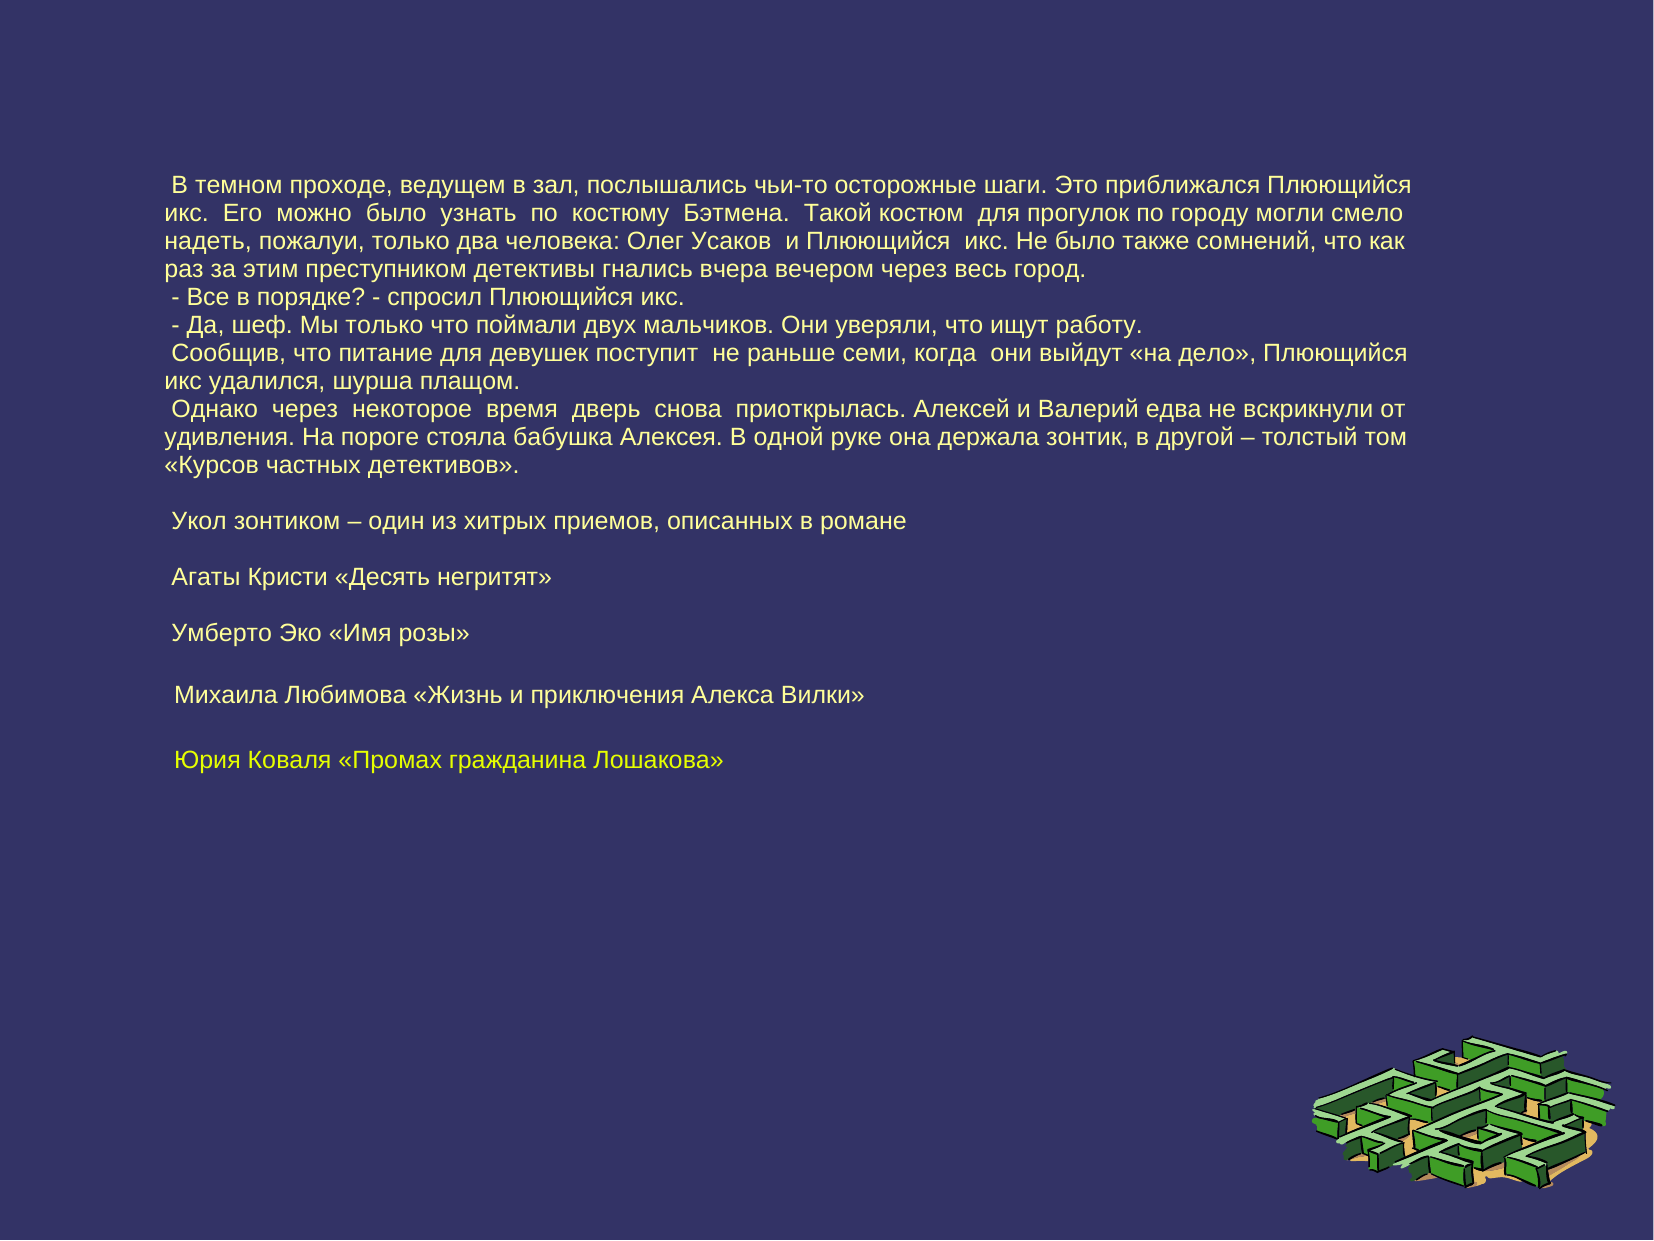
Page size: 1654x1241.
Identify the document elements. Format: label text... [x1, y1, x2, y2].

text_box Юрия Коваля «Промах гражданина Лошакова» [159, 738, 1223, 782]
text_box Михаила Любимова «Жизнь и приключения Алекса Вилки» [159, 673, 1105, 717]
text_box В темном проходе, ведущем в зал, послышались чьи-то осторожные шаги. Это приближался Плюющийся икс. Его можно было узнать по костюму Бэтмена. Такой костюм для прогулок по городу могли смело надеть, пожалуи, только два человека: Олег Усаков и Плюющийся икс. Не было также сомнений, что как раз за этим преступником детективы гнались вчера вечером через весь город. - Все в порядке? - спросил Плюющийся икс. - Да, шеф. Мы только что поймали двух мальчиков. Они уверяли, что ищут работу. Сообщив, что питание для девушек поступит не раньше семи, когда они выйдут «на дело», Плюющийся икс удалился, шурша плащом. Однако через некоторое время дверь снова приоткрылась. Алексей и Валерий едва не вскрикнули от удивления. На пороге стояла бабушка Алексея. В одной руке она держала зонтик, в другой – толстый том «Курсов частных детективов». Укол зонтиком – один из хитрых приемов, описанных в романе Агаты Кристи «Десять негритят» Умберто Эко «Имя розы» [149, 163, 1447, 683]
